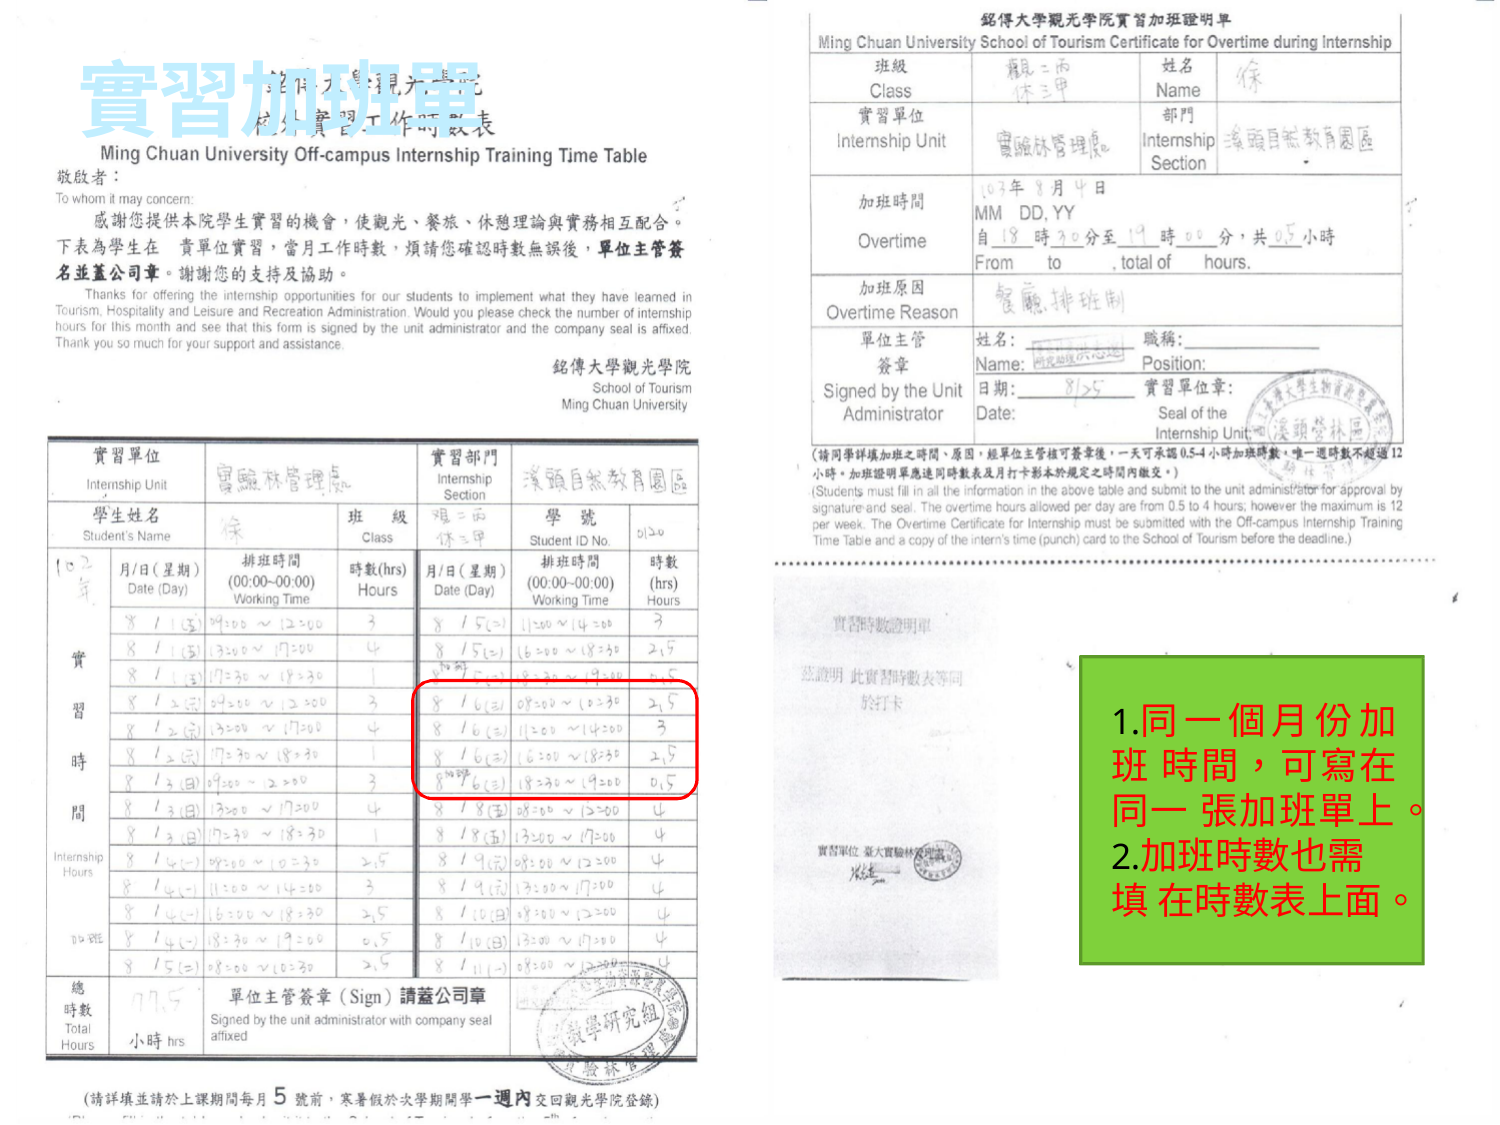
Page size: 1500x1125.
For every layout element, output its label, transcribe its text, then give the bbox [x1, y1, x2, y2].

title 實習加班單 [84, 6, 498, 111]
text_box 同⼀個⽉份加班 時間，可寫在同⼀ 張加班單上。 加班時數也需填 在時數表上面。 [1080, 694, 1424, 924]
text_box [16, 0, 1500, 1124]
